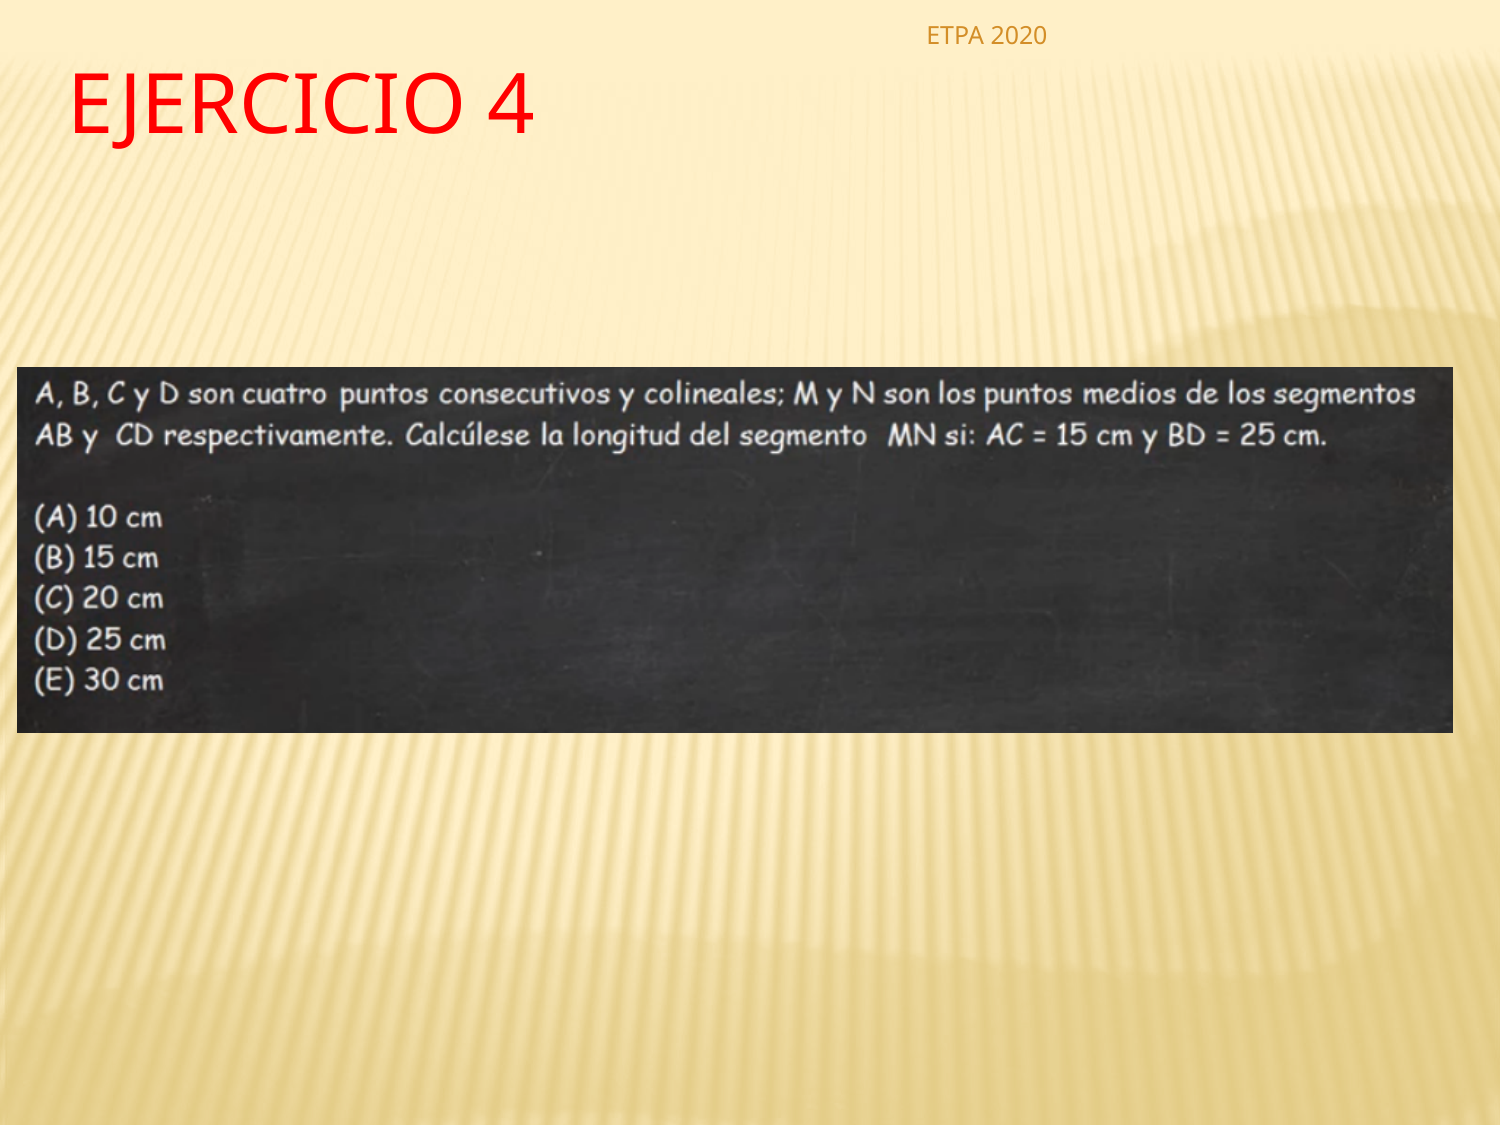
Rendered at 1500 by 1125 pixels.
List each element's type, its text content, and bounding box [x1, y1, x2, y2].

footer ETPA 2020 [512, 12, 1063, 60]
picture [0, 0, 1500, 1125]
text_box EJERCICIO 4 [53, 42, 821, 158]
